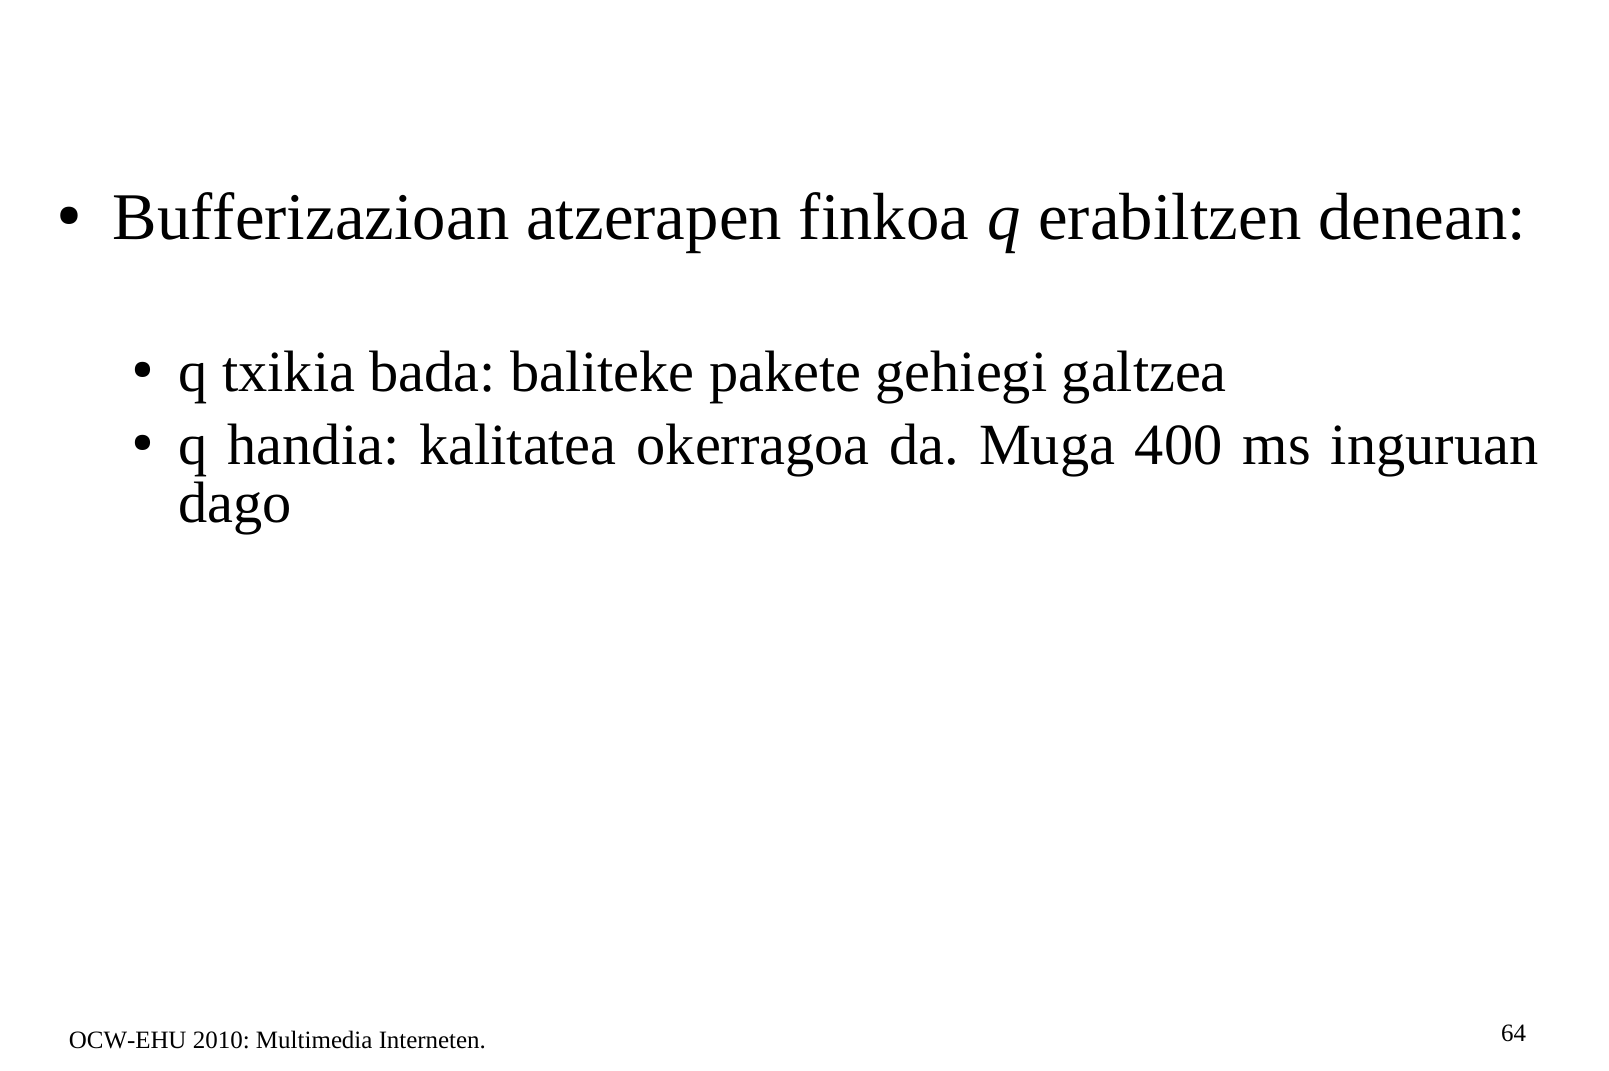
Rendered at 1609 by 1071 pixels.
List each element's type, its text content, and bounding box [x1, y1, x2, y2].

list Bufferizazioan atzerapen finkoa q erabiltzen denean: q txikia bada: baliteke pakete gehiegi galtzea q handia: kalitatea okerragoa da. Muga 400 ms inguruan dago [41, 77, 1555, 916]
